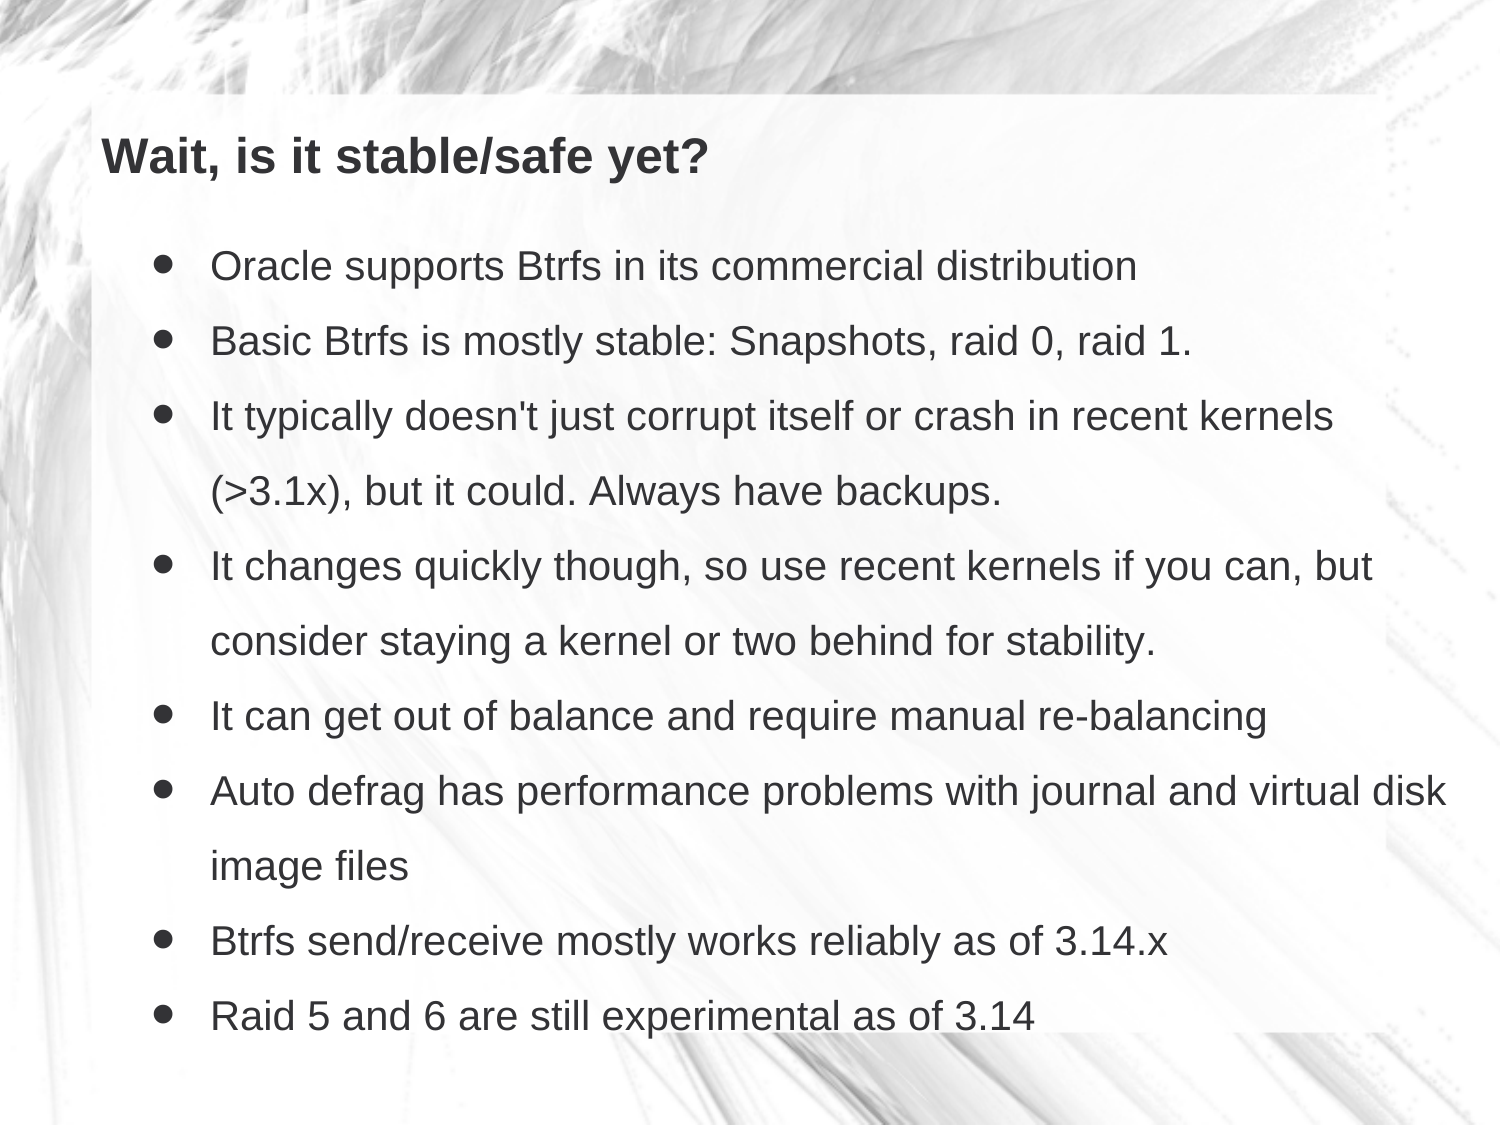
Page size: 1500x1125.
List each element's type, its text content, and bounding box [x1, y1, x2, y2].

title Wait, is it stable/safe yet? [61, 108, 1412, 251]
picture [0, 0, 1500, 1125]
list Oracle supports Btrfs in its commercial distribution Basic Btrfs is mostly stable: Snapshots, raid 0, raid 1. It typically doesn't just corrupt itself or crash in recent kernels (>3.1x), but it could. Always have backups. It changes quickly though, so use recent kernels if you can, but consider staying a kernel or two behind for stability. It can get out of balance and require manual re-balancing Auto defrag has performance problems with journal and virtual disk image files Btrfs send/receive mostly works reliably as of 3.14.x Raid 5 and 6 are still experimental as of 3.14 [120, 198, 1470, 1051]
